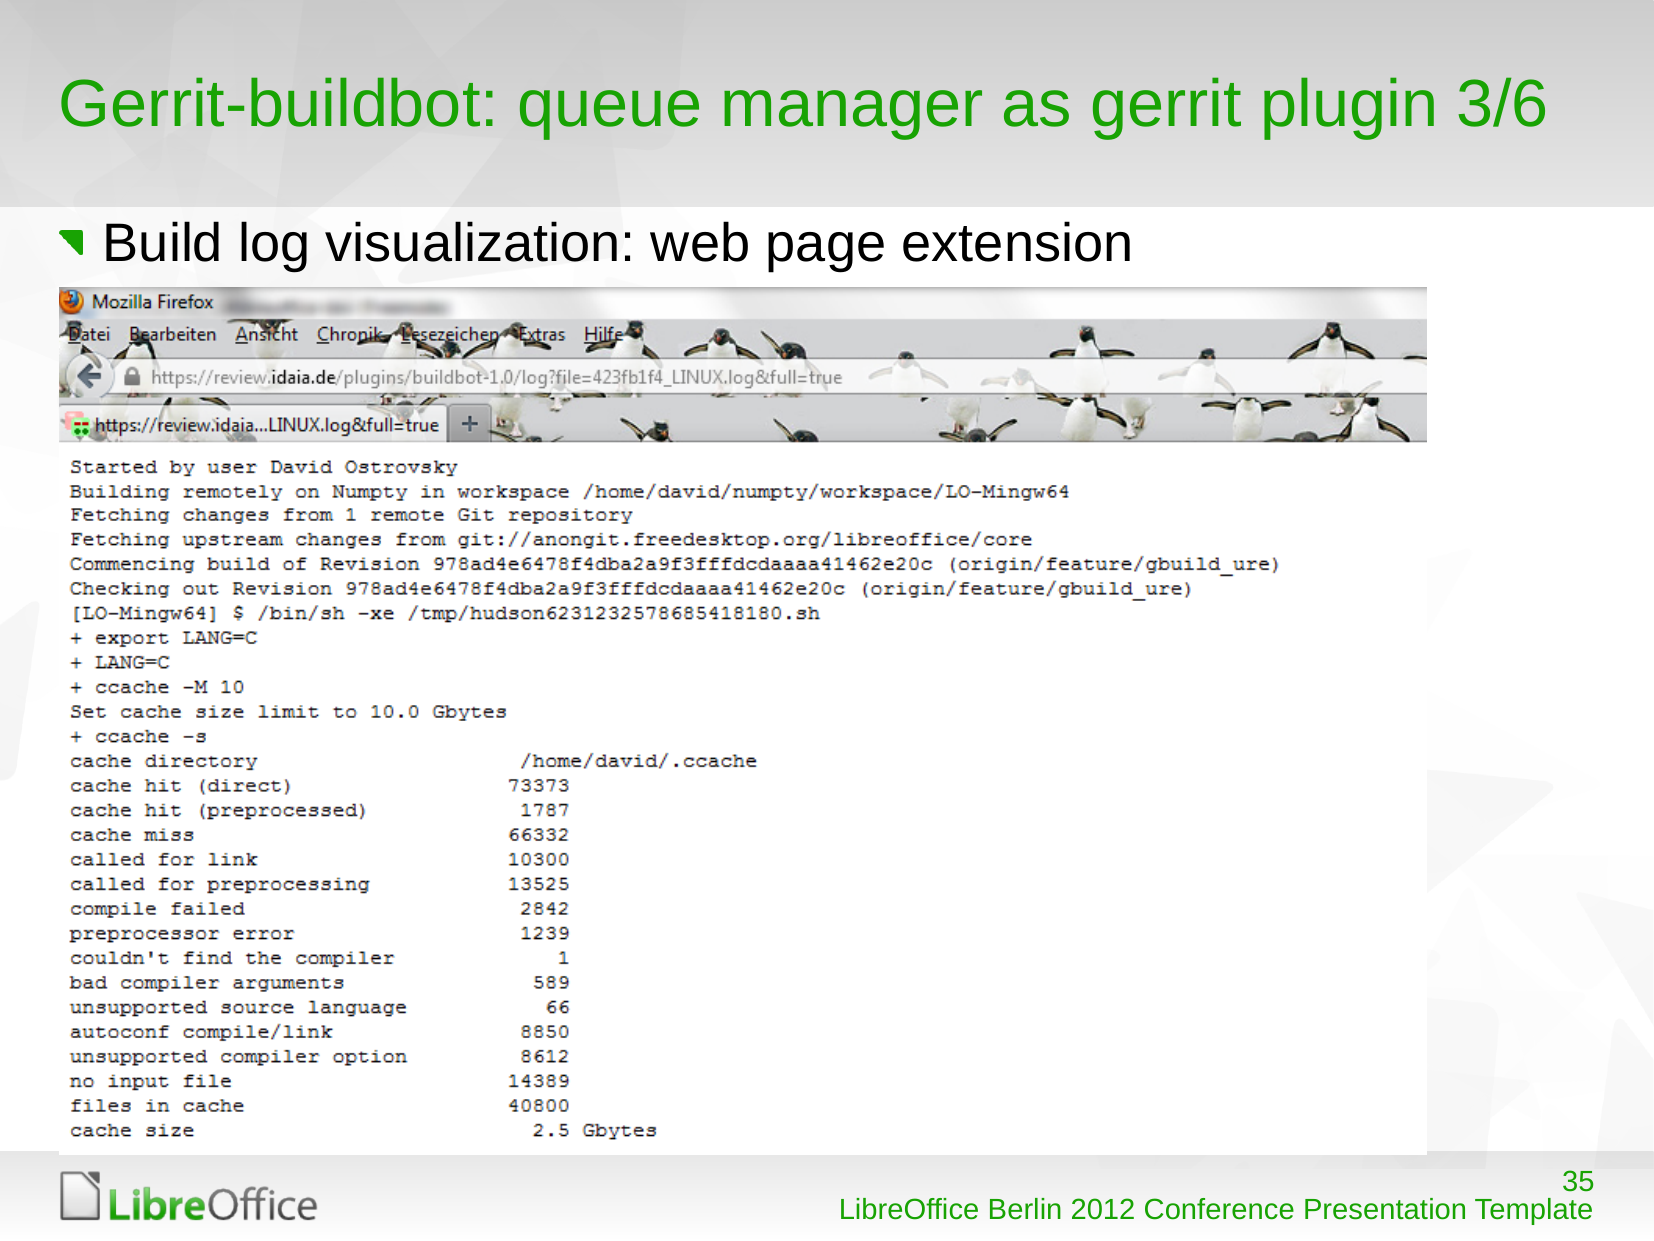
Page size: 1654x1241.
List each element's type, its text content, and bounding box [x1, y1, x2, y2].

list Build log visualization: web page extension [59, 212, 1595, 1061]
picture [0, 0, 783, 931]
title Gerrit-buildbot: queue manager as gerrit plugin 3/6 [59, 29, 1595, 178]
picture [41, 548, 1654, 1240]
